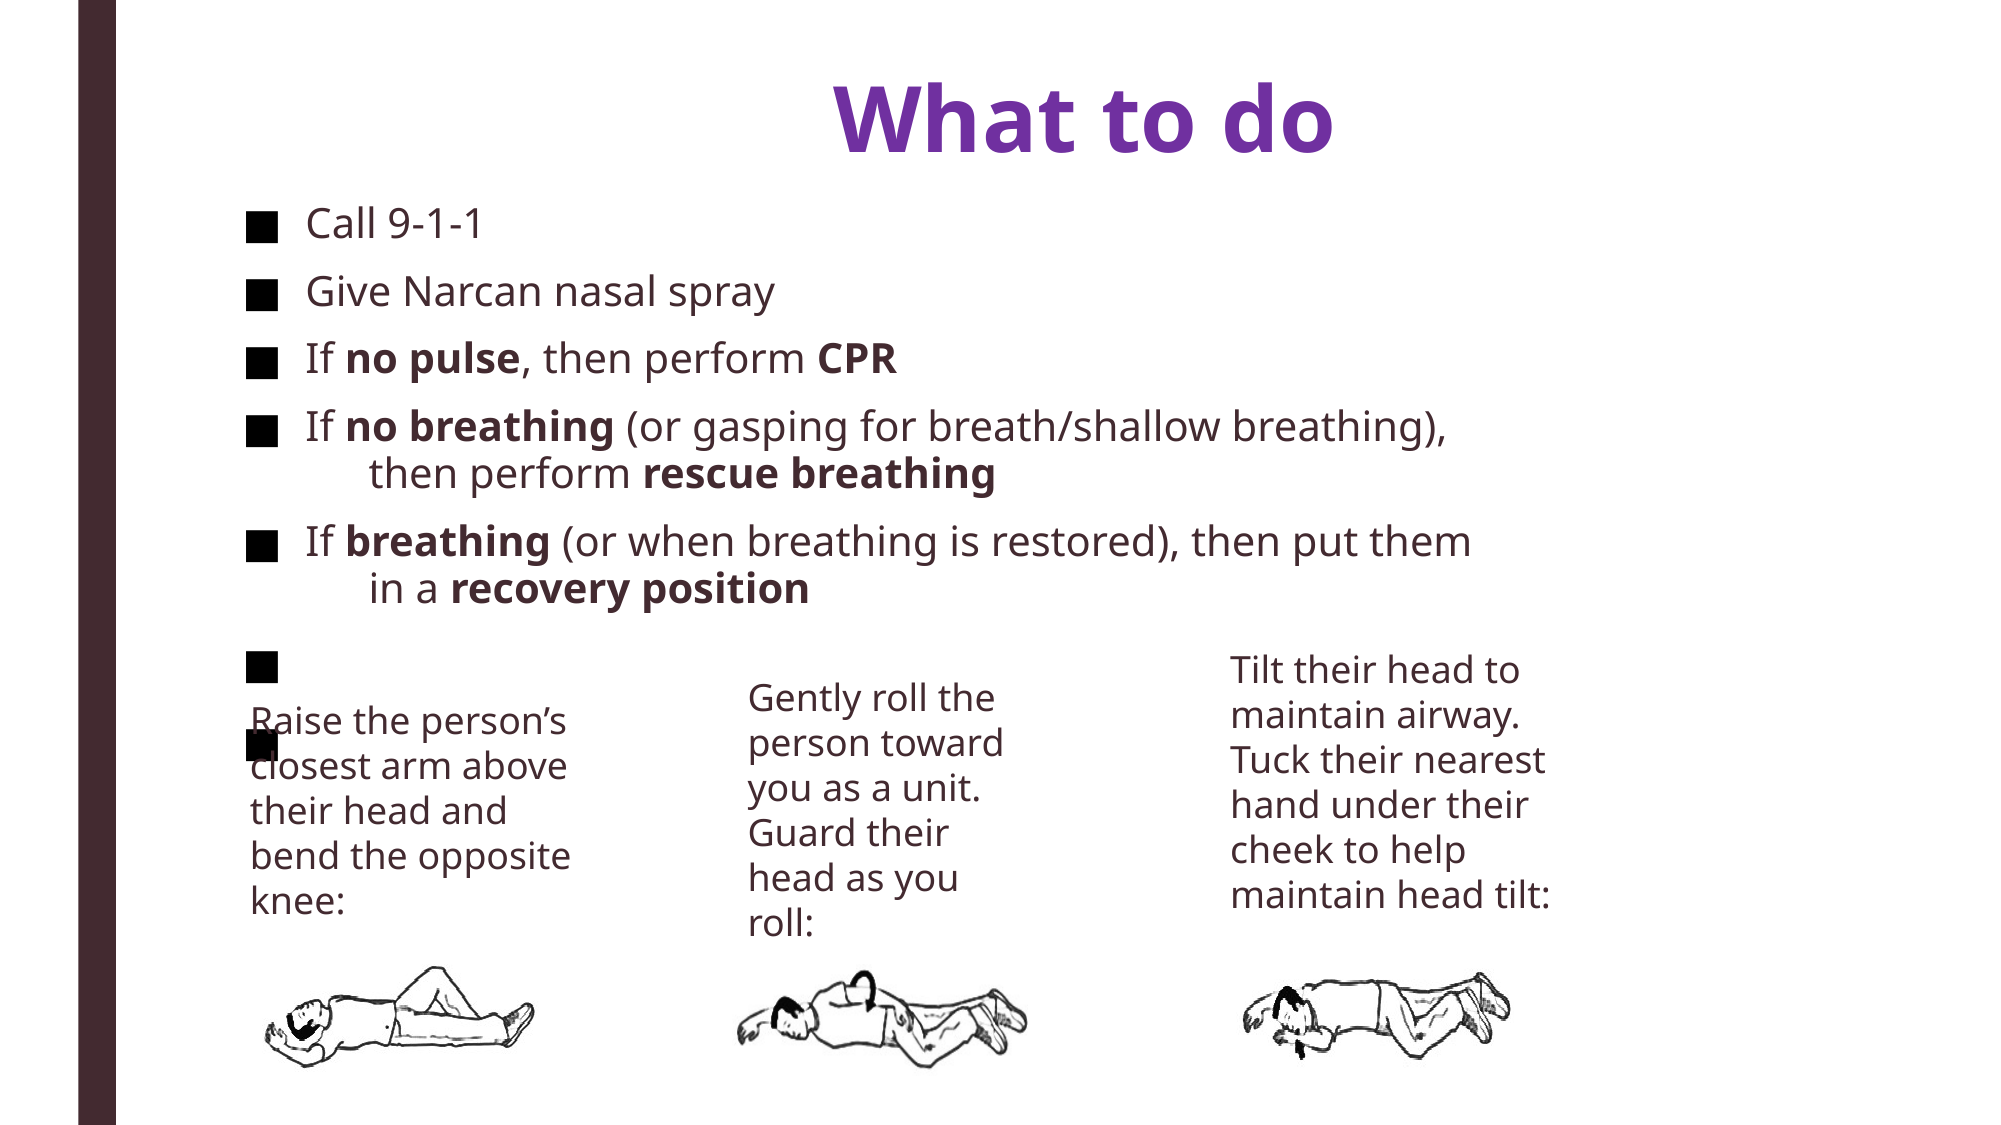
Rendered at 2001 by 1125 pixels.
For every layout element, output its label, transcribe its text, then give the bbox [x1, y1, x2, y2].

list Call 9-1-1 Give Narcan nasal spray If no pulse, then perform CPR If no breathing (or gasping for breath/shallow breathing), then perform rescue breathing If breathing (or when breathing is restored), then put them in a recovery position [227, 193, 1492, 761]
title What to do [169, 66, 2000, 194]
text_box Gently roll the person toward you as a unit. Guard their head as you roll: [732, 666, 1032, 910]
picture [1236, 946, 1514, 1081]
picture [254, 946, 539, 1084]
text_box Raise the person’s closest arm above their head and bend the opposite knee: [235, 689, 601, 887]
text_box Tilt their head to maintain airway. Tuck their nearest hand under their cheek to help maintain head tilt: [1215, 638, 1583, 927]
picture [732, 944, 1032, 1081]
